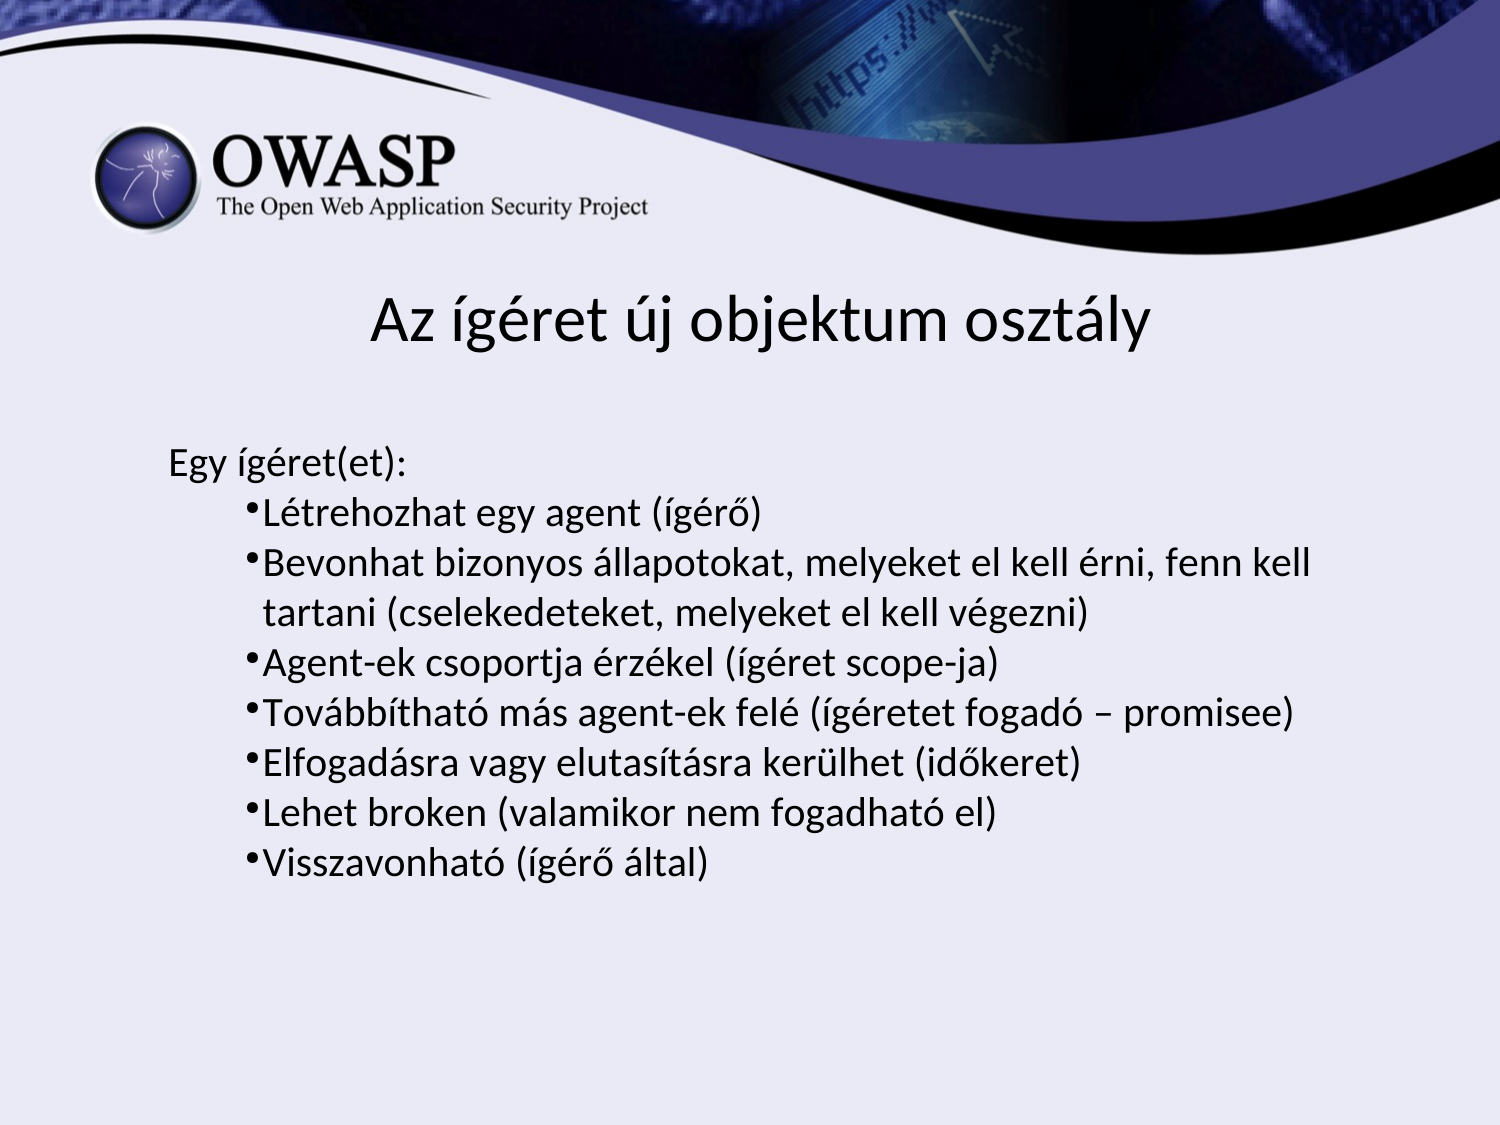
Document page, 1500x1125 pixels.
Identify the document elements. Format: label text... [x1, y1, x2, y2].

text_box Az ígéret új objektum osztály Egy ígéret(et): Létrehozhat egy agent (ígérő) Bevonhat bizonyos állapotokat, melyeket el kell érni, fenn kell tartani (cselekedeteket, melyeket el kell végezni) Agent-ek csoportja érzékel (ígéret scope-ja) Továbbítható más agent-ek felé (ígéretet fogadó – promisee) Elfogadásra vagy elutasításra kerülhet (időkeret) Lehet broken (valamikor nem fogadható el) Visszavonható (ígérő által) [153, 267, 1371, 993]
picture [0, 0, 1500, 1125]
